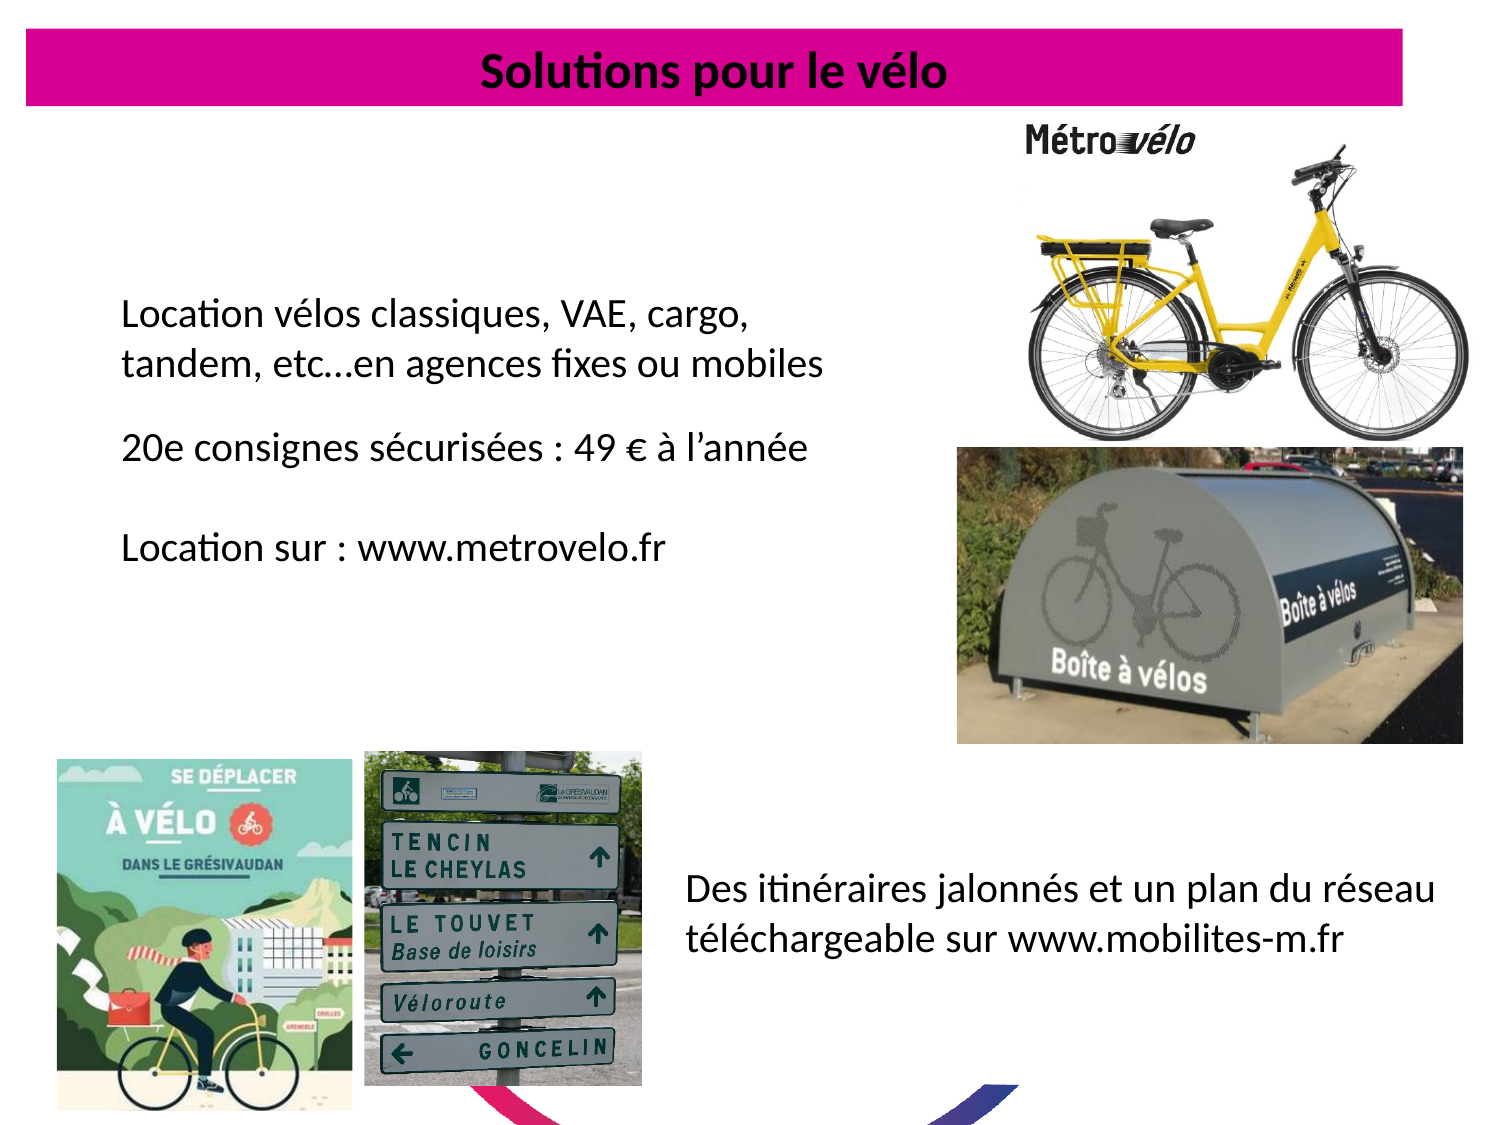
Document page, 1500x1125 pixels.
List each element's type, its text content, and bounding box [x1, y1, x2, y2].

picture [56, 759, 353, 1111]
picture [956, 118, 1484, 744]
picture [364, 751, 1021, 1125]
text_box Des itinéraires jalonnés et un plan du réseau téléchargeable sur www.mobilites-m.fr [670, 852, 1484, 1018]
text_box Solutions pour le vélo [26, 28, 1403, 107]
text_box 20e consignes sécurisées : 49 € à l’année Location sur : www.metrovelo.fr [106, 411, 839, 577]
text_box Location vélos classiques, VAE, cargo, tandem, etc…en agences fixes ou mobiles [106, 278, 900, 394]
